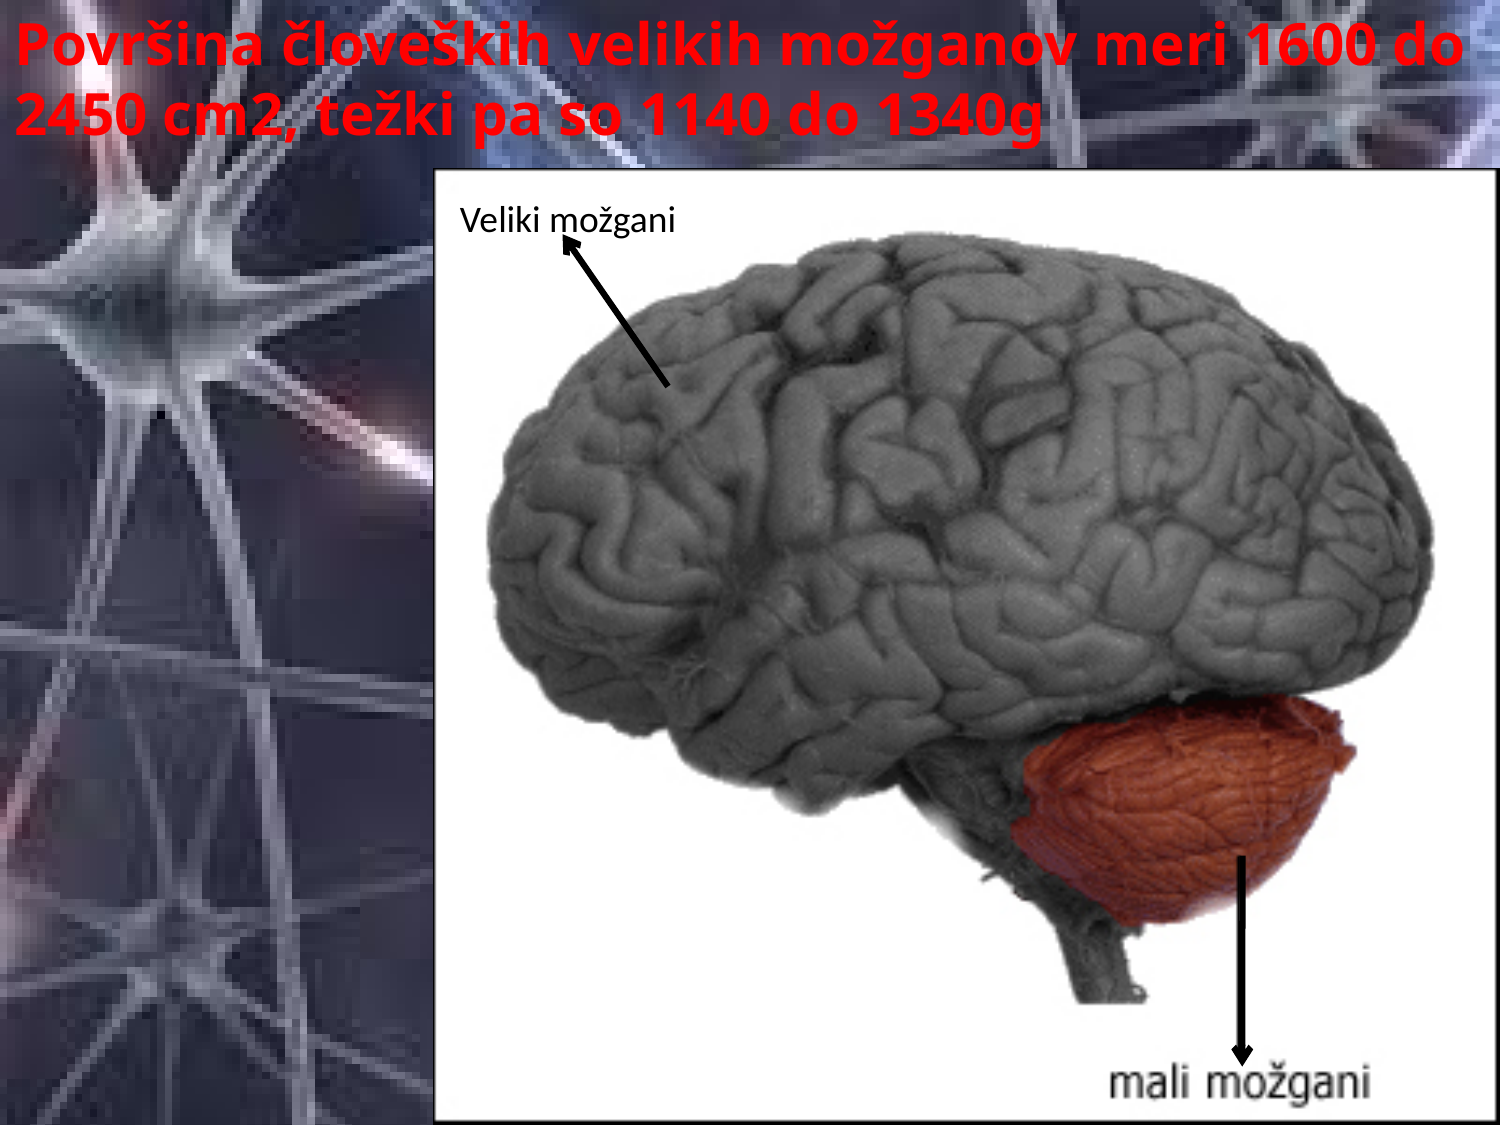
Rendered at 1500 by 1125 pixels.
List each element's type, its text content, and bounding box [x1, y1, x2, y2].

text_box Veliki možgani [445, 187, 715, 248]
text_box Površina človeških velikih možganov meri 1600 do 2450 cm2, težki pa so 1140 do 1340g [0, 0, 1500, 155]
picture [0, 155, 1500, 1125]
